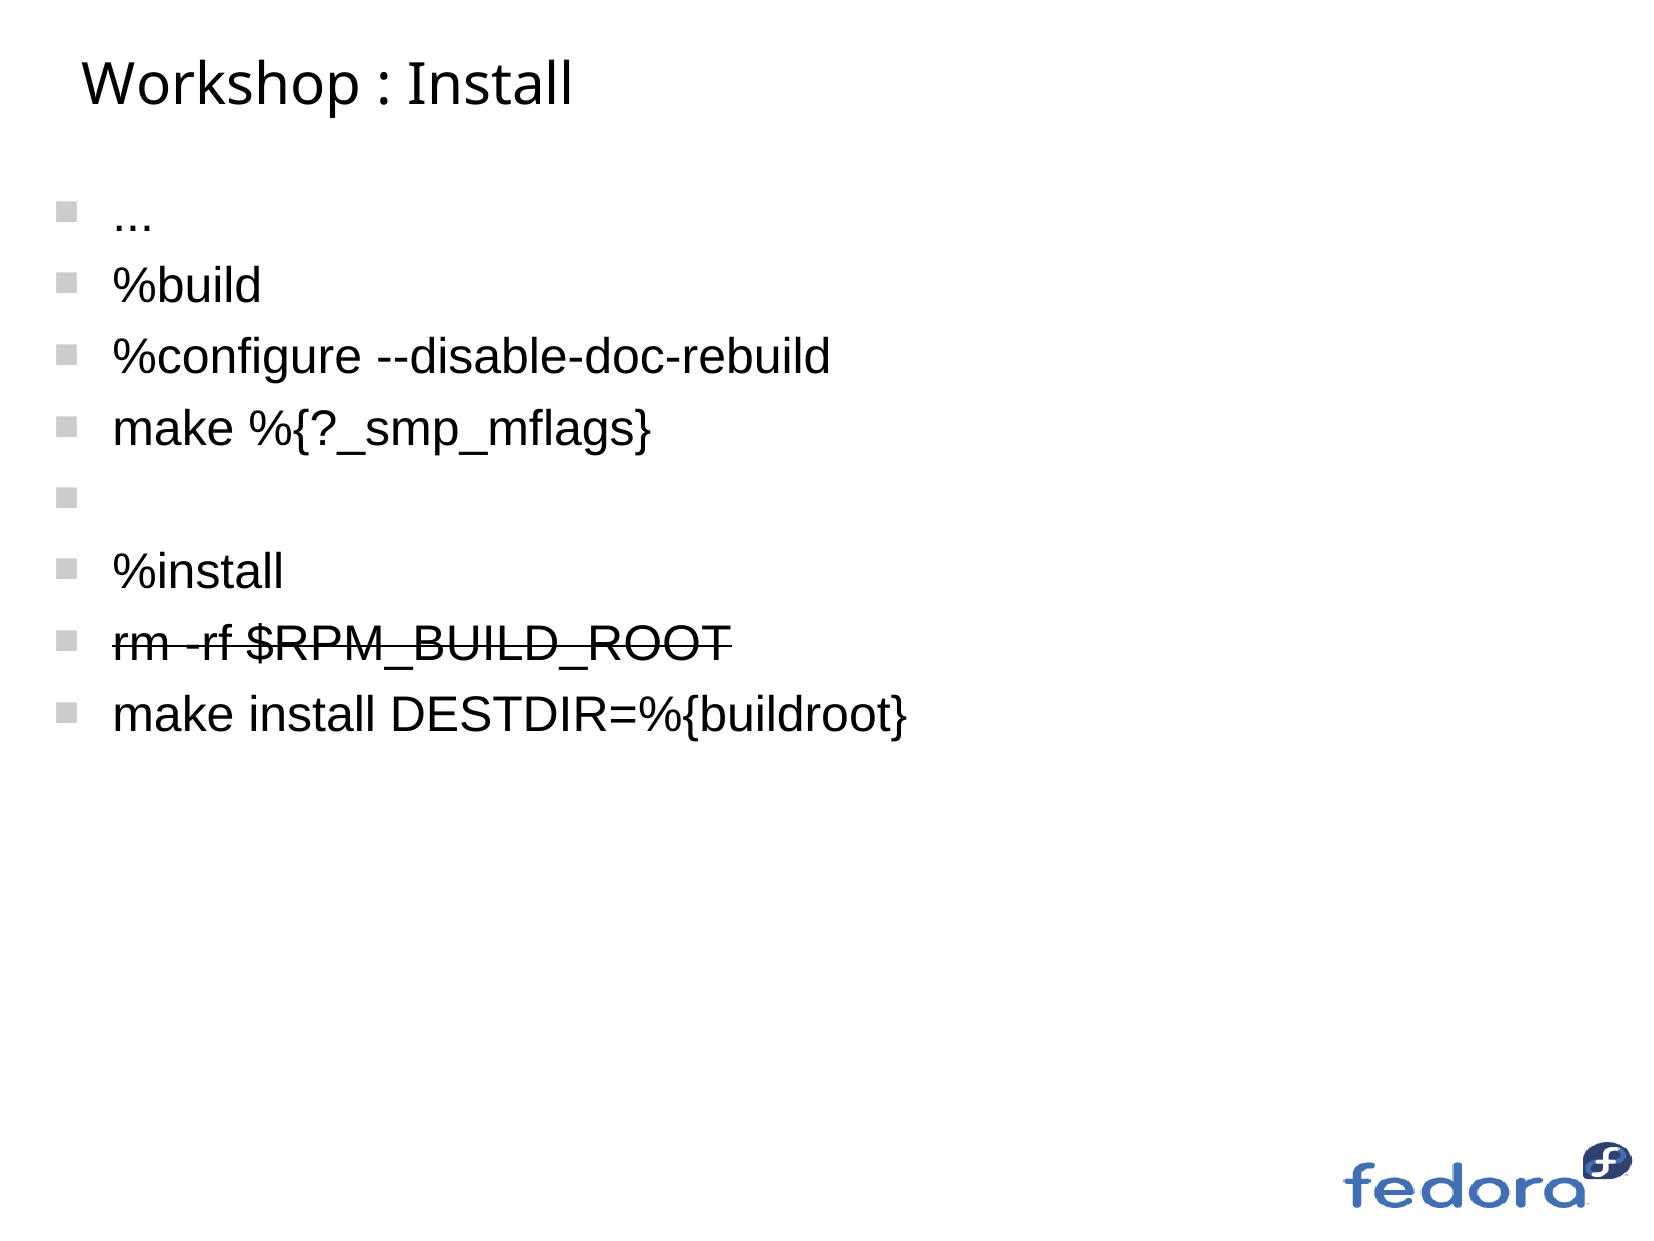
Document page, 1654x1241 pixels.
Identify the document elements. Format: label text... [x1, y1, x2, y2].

title Workshop : Install [81, 23, 1513, 114]
picture [1332, 1124, 1651, 1227]
list ... %build %configure --disable-doc-rebuild make %{?_smp_mflags} %install rm -rf $RPM_BUILD_ROOT make install DESTDIR=%{buildroot} [0, 114, 1625, 1023]
